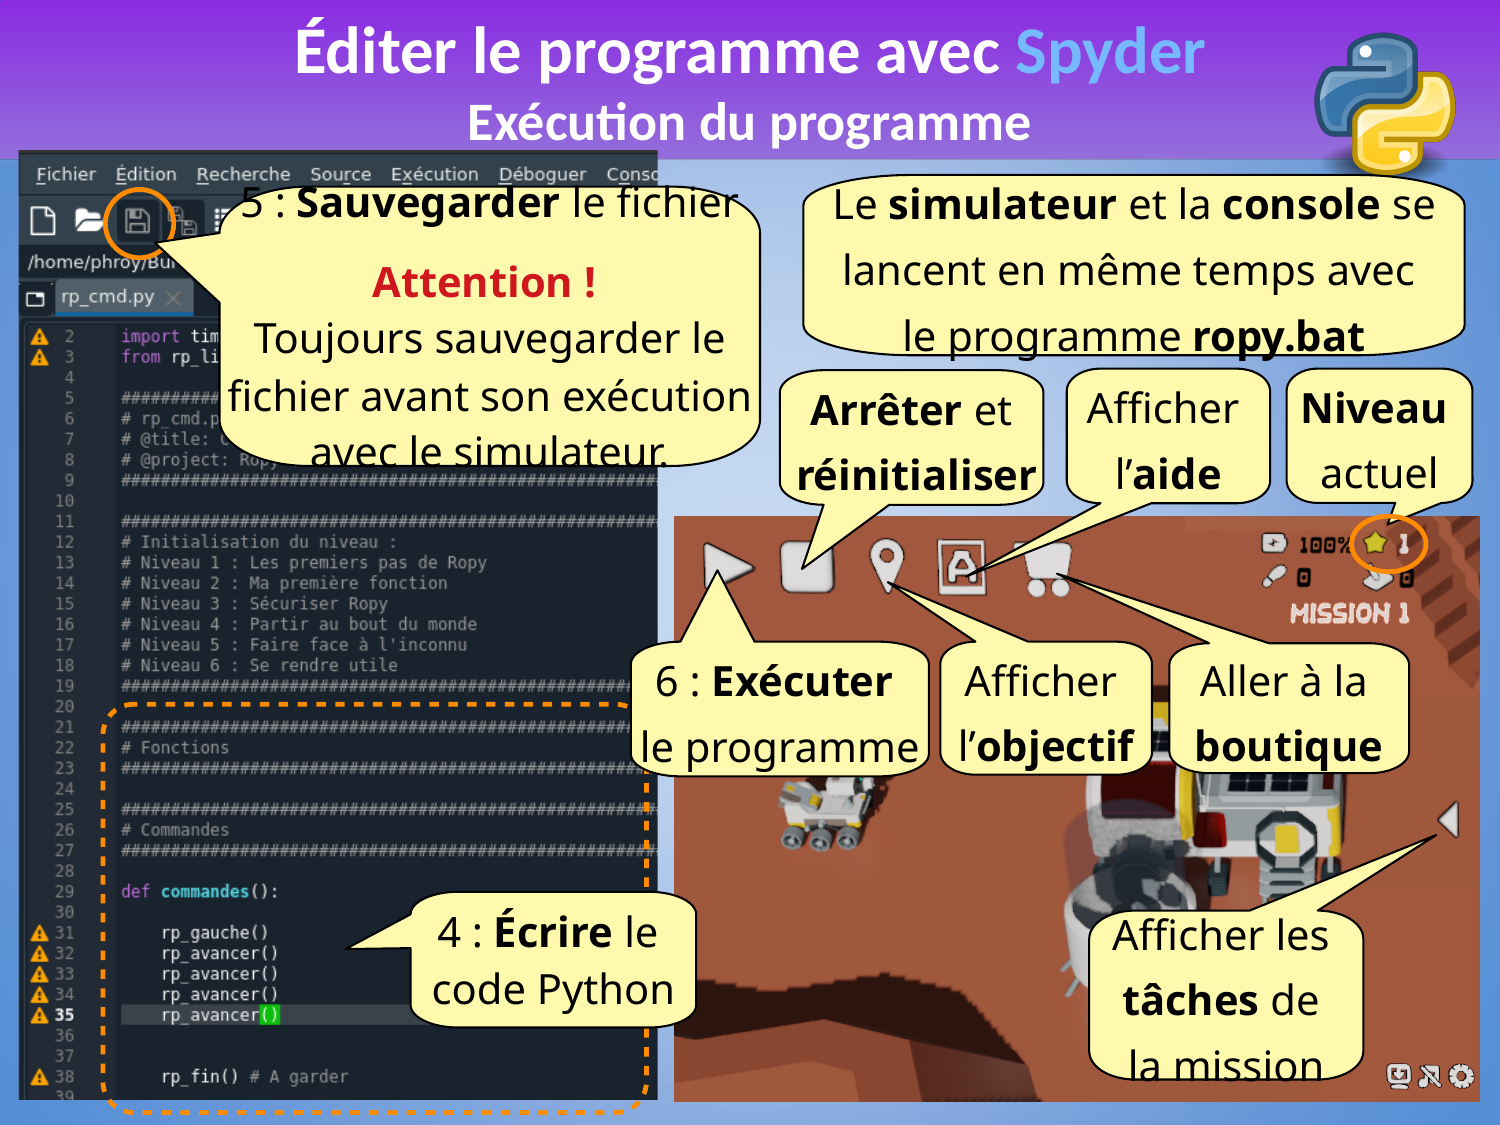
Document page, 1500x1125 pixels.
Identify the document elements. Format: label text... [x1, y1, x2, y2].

text_box 6 : Exécuter le programme [630, 570, 929, 777]
text_box 4 : Écrire le code Python [345, 891, 697, 1028]
text_box Afficher l’aide [965, 368, 1271, 577]
text_box 5 : Sauvegarder le fichier Attention ! Toujours sauvegarder le fichier avant son exécution avec le simulateur. [154, 186, 760, 467]
text_box Arrêter et réinitialiser [779, 370, 1044, 569]
picture [0, 29, 1500, 1125]
text_box Aller à la boutique [1056, 573, 1410, 774]
text_box Afficher les tâches de la mission [1089, 834, 1437, 1080]
text_box Niveau actuel [1286, 368, 1473, 517]
text_box Afficher l’objectif [887, 582, 1152, 775]
text_box Le simulateur et la console se lancent en même temps avec le programme ropy.bat [803, 174, 1465, 356]
text_box Éditer le programme avec Spyder Exécution du programme [0, 0, 1500, 159]
